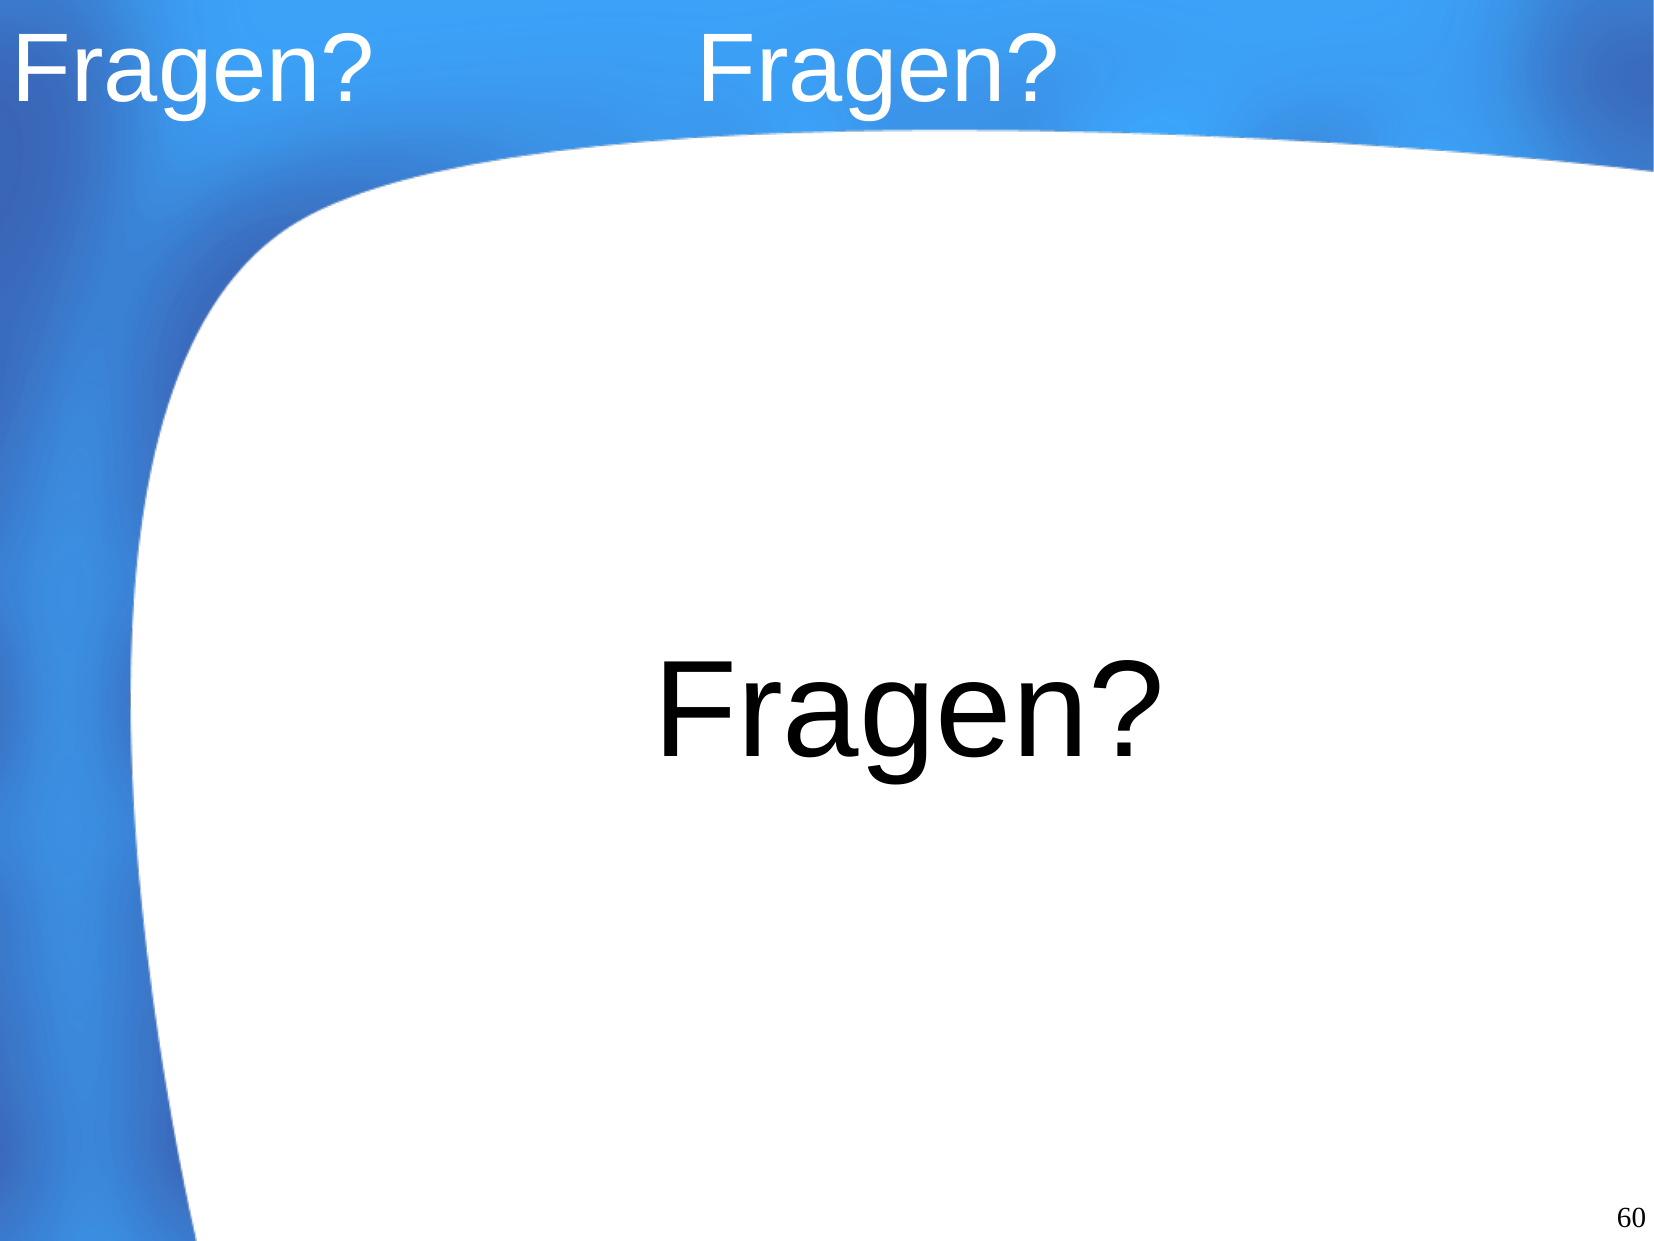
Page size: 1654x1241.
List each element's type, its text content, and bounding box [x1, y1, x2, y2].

title Fragen? [11, 13, 697, 123]
picture [0, 0, 1654, 1241]
title Fragen? [697, 13, 1619, 123]
subtitle Fragen? [259, 248, 1560, 1170]
